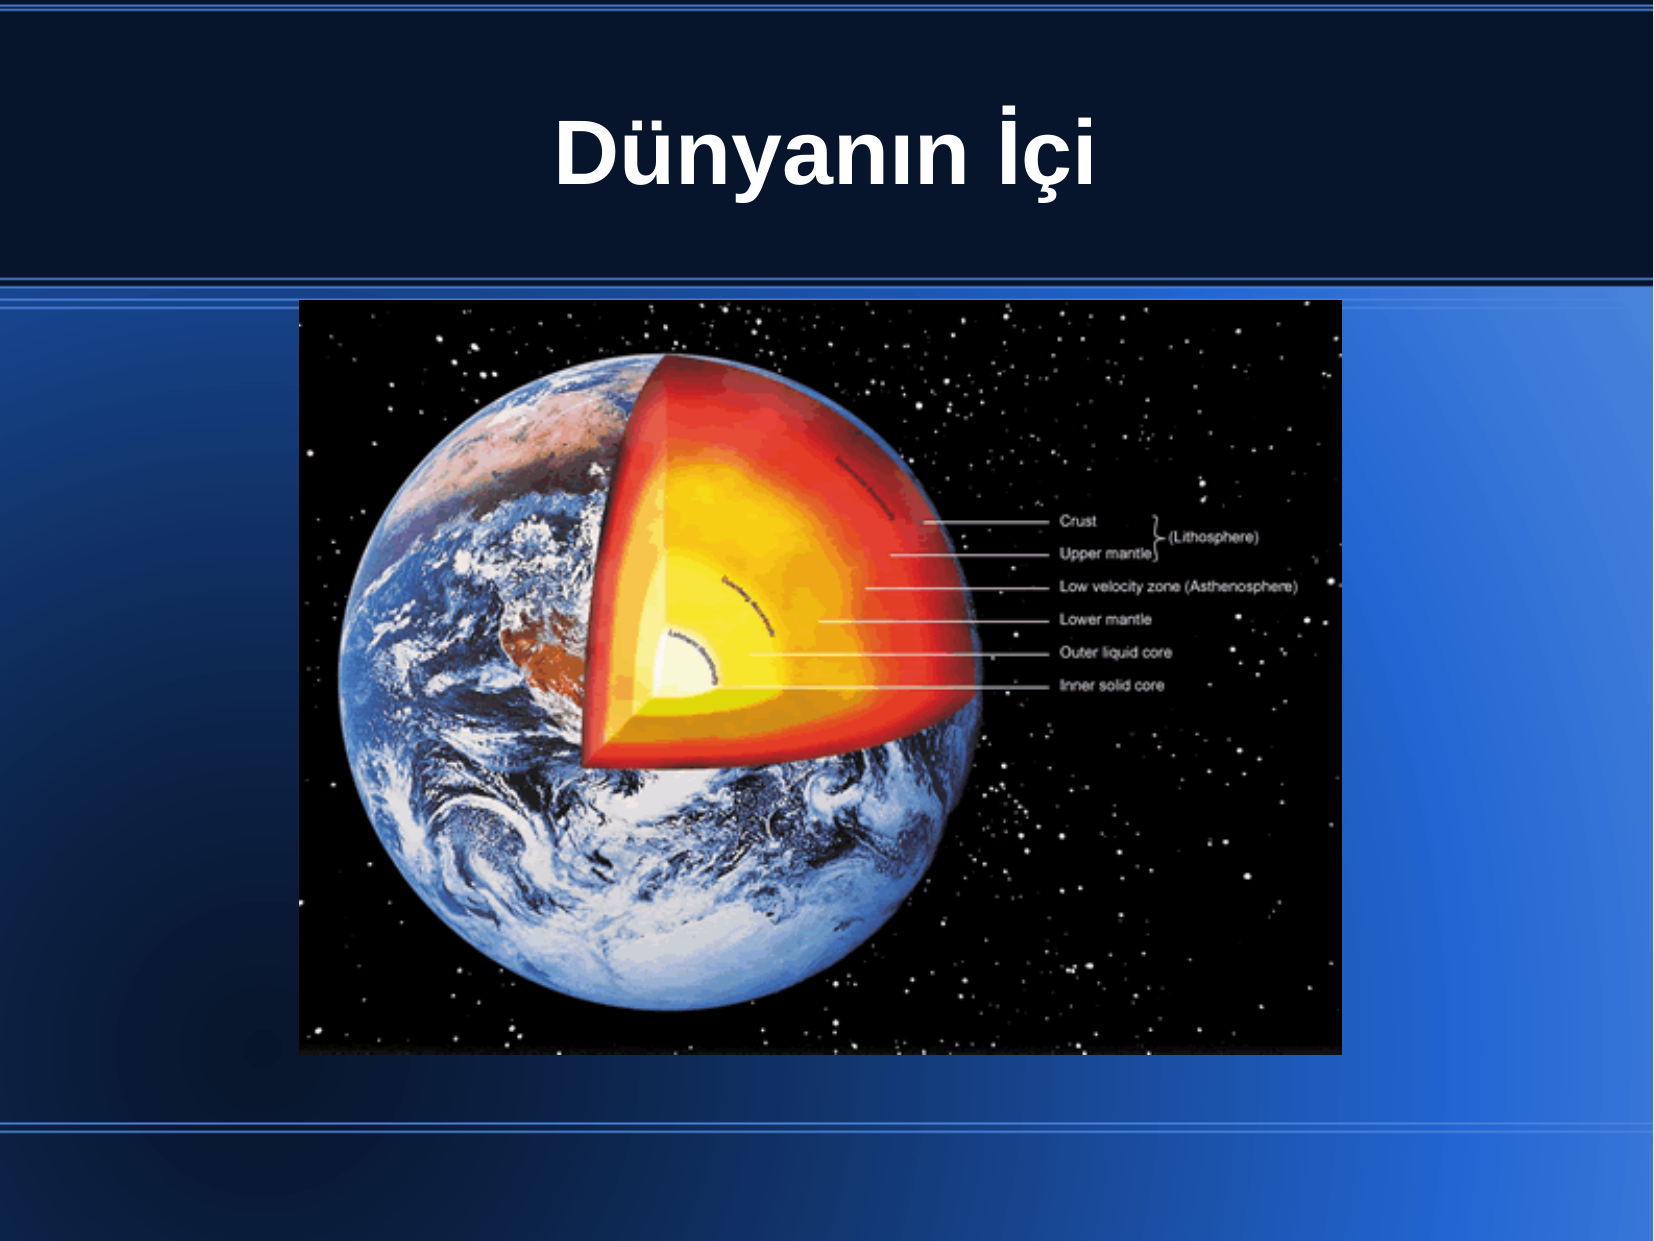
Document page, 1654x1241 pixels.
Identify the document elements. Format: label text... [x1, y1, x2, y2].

picture [0, 0, 1654, 1241]
title Dünyanın İçi [82, 49, 1571, 257]
